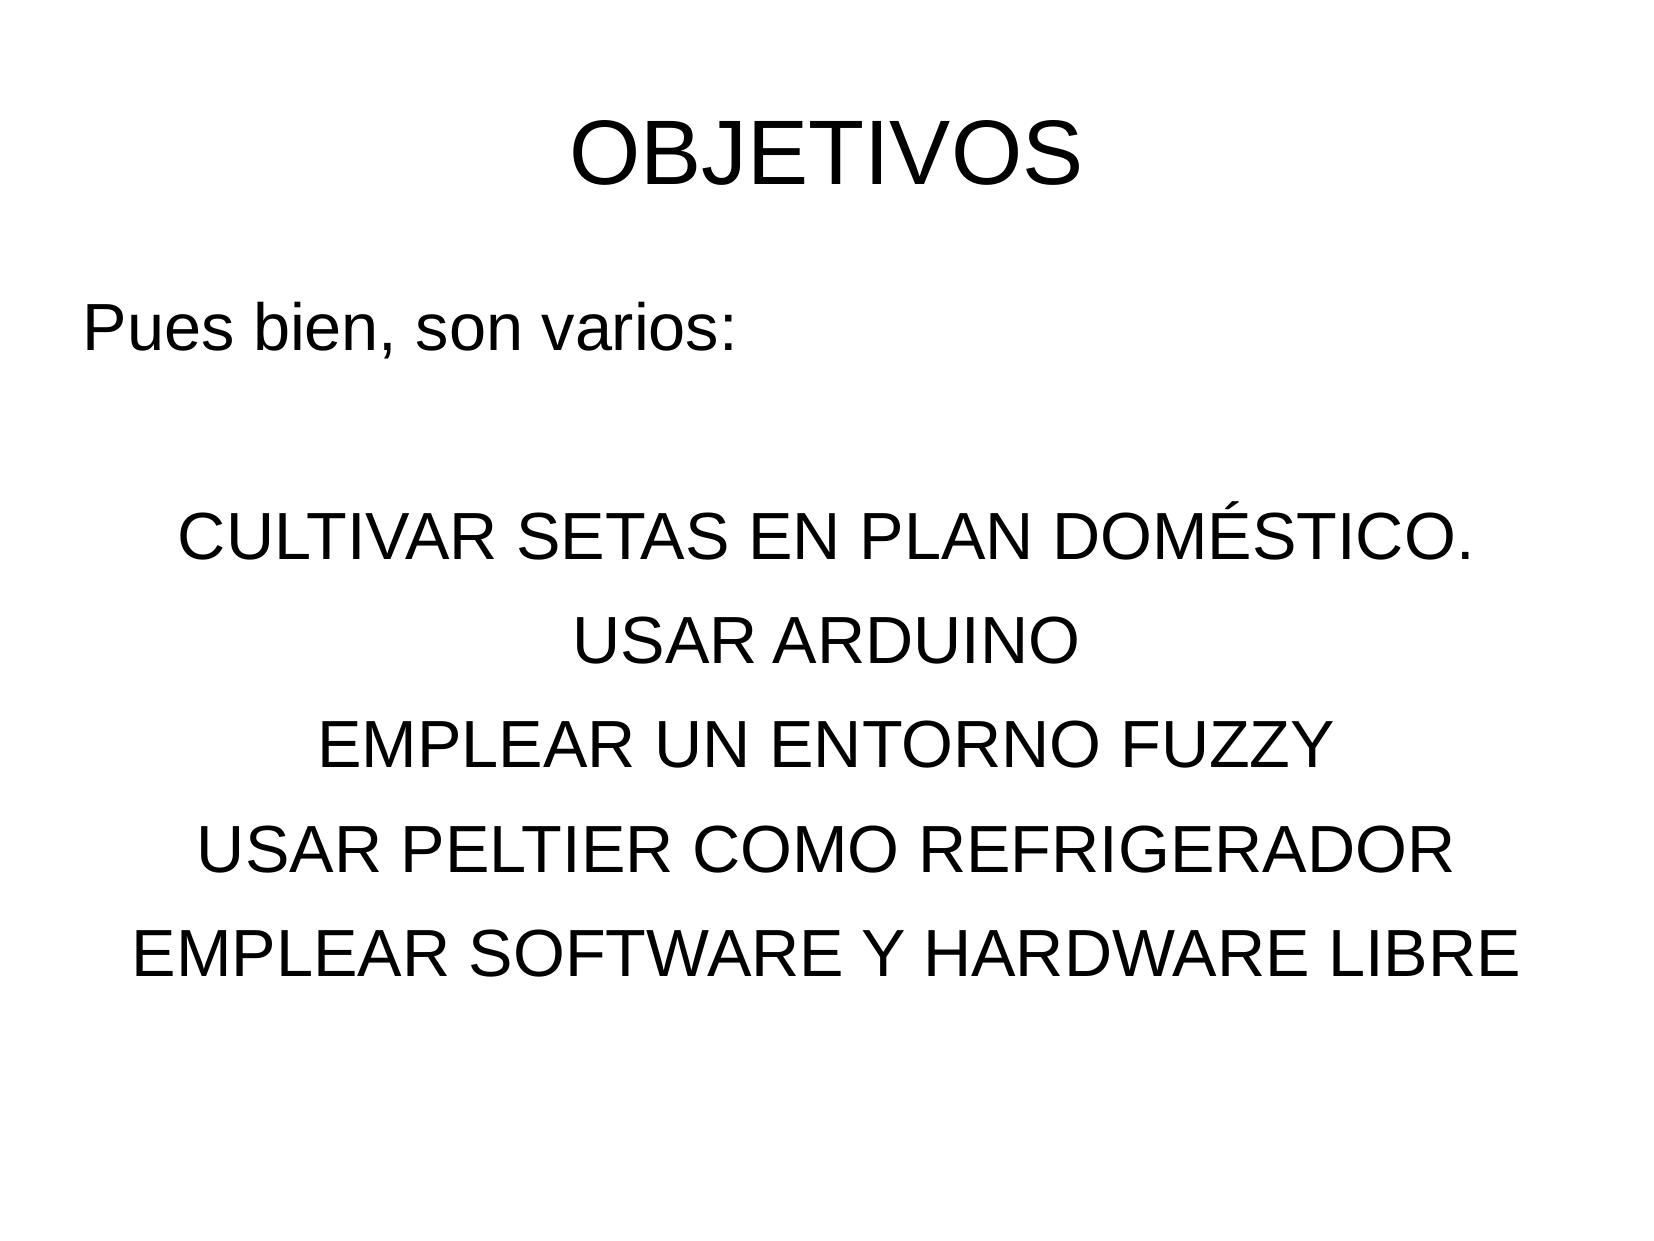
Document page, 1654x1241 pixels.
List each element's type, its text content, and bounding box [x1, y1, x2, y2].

list Pues bien, son varios: CULTIVAR SETAS EN PLAN DOMÉSTICO. USAR ARDUINO EMPLEAR UN ENTORNO FUZZY USAR PELTIER COMO REFRIGERADOR EMPLEAR SOFTWARE Y HARDWARE LIBRE [82, 290, 1571, 1010]
title OBJETIVOS [82, 49, 1571, 257]
